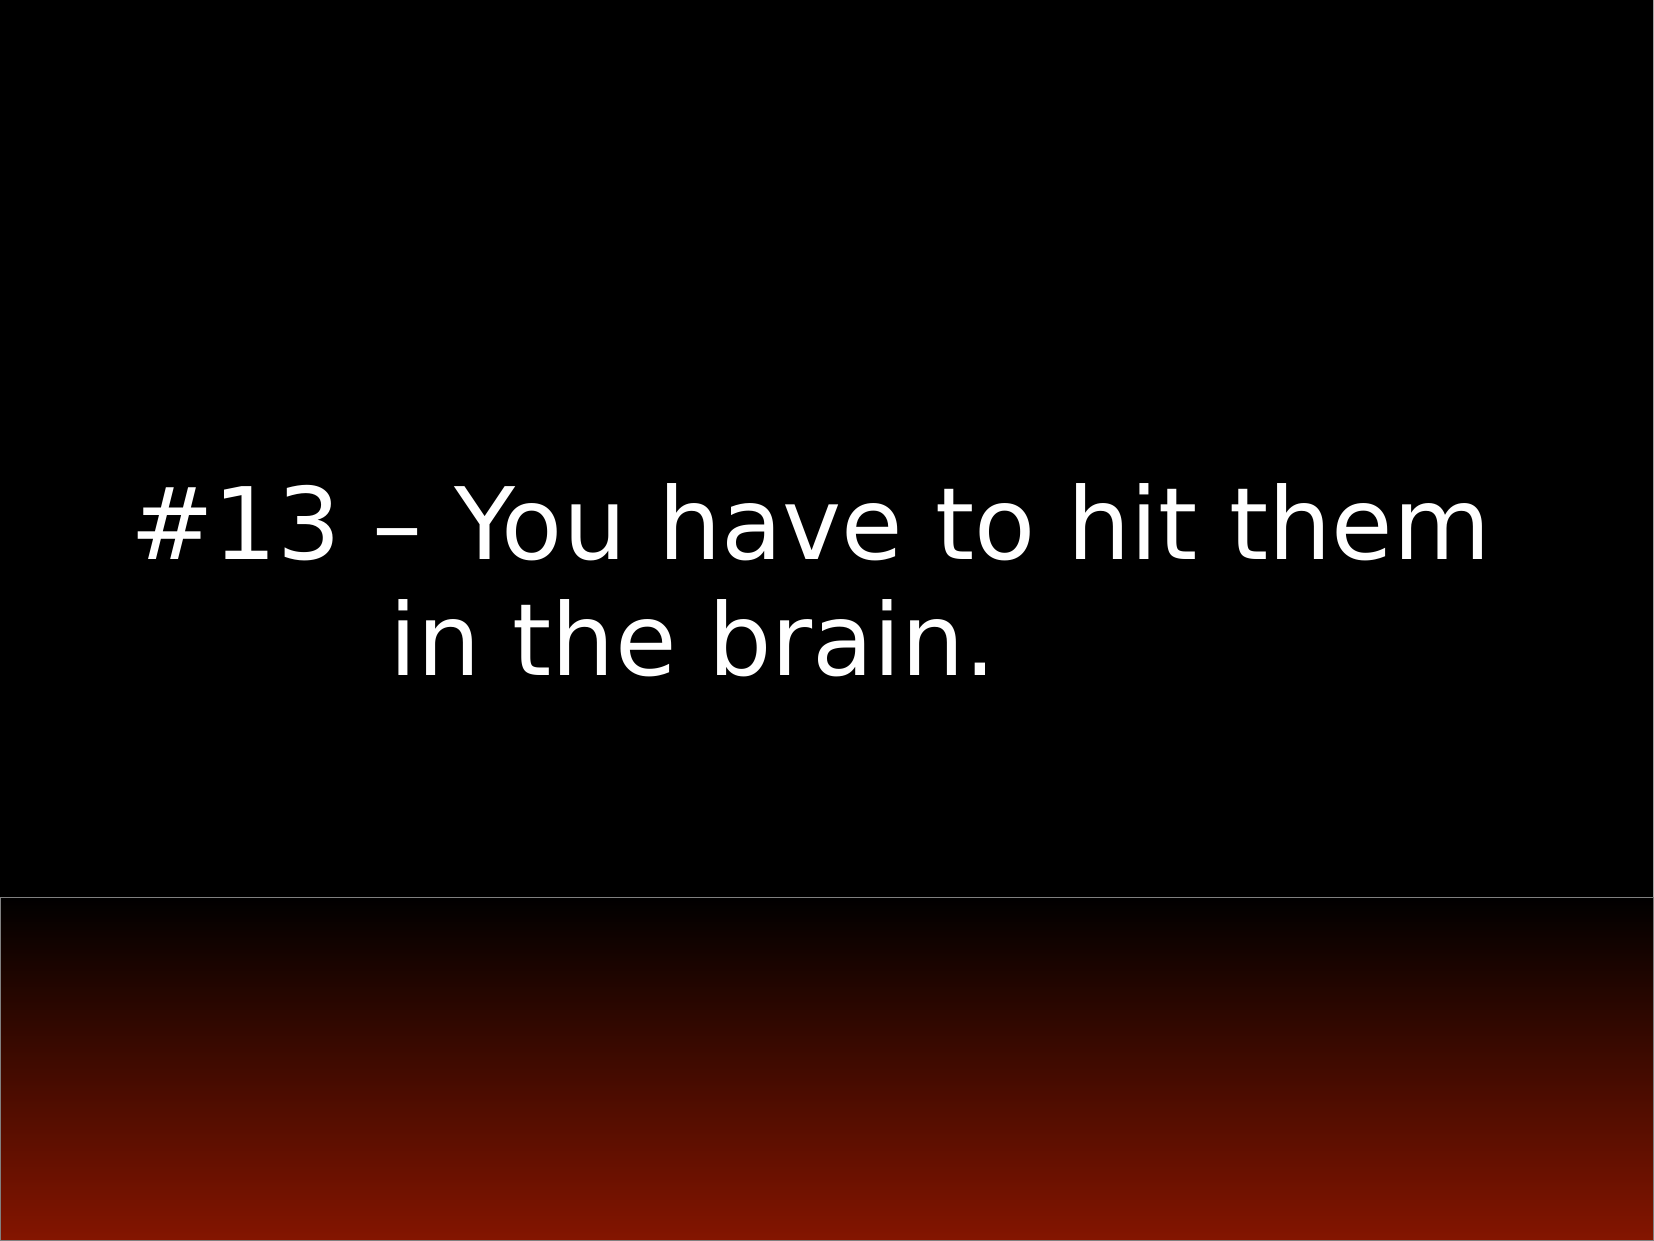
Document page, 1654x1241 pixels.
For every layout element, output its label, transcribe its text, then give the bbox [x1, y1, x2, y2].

text_box #13 – You have to hit them in the brain. [70, 459, 1548, 814]
